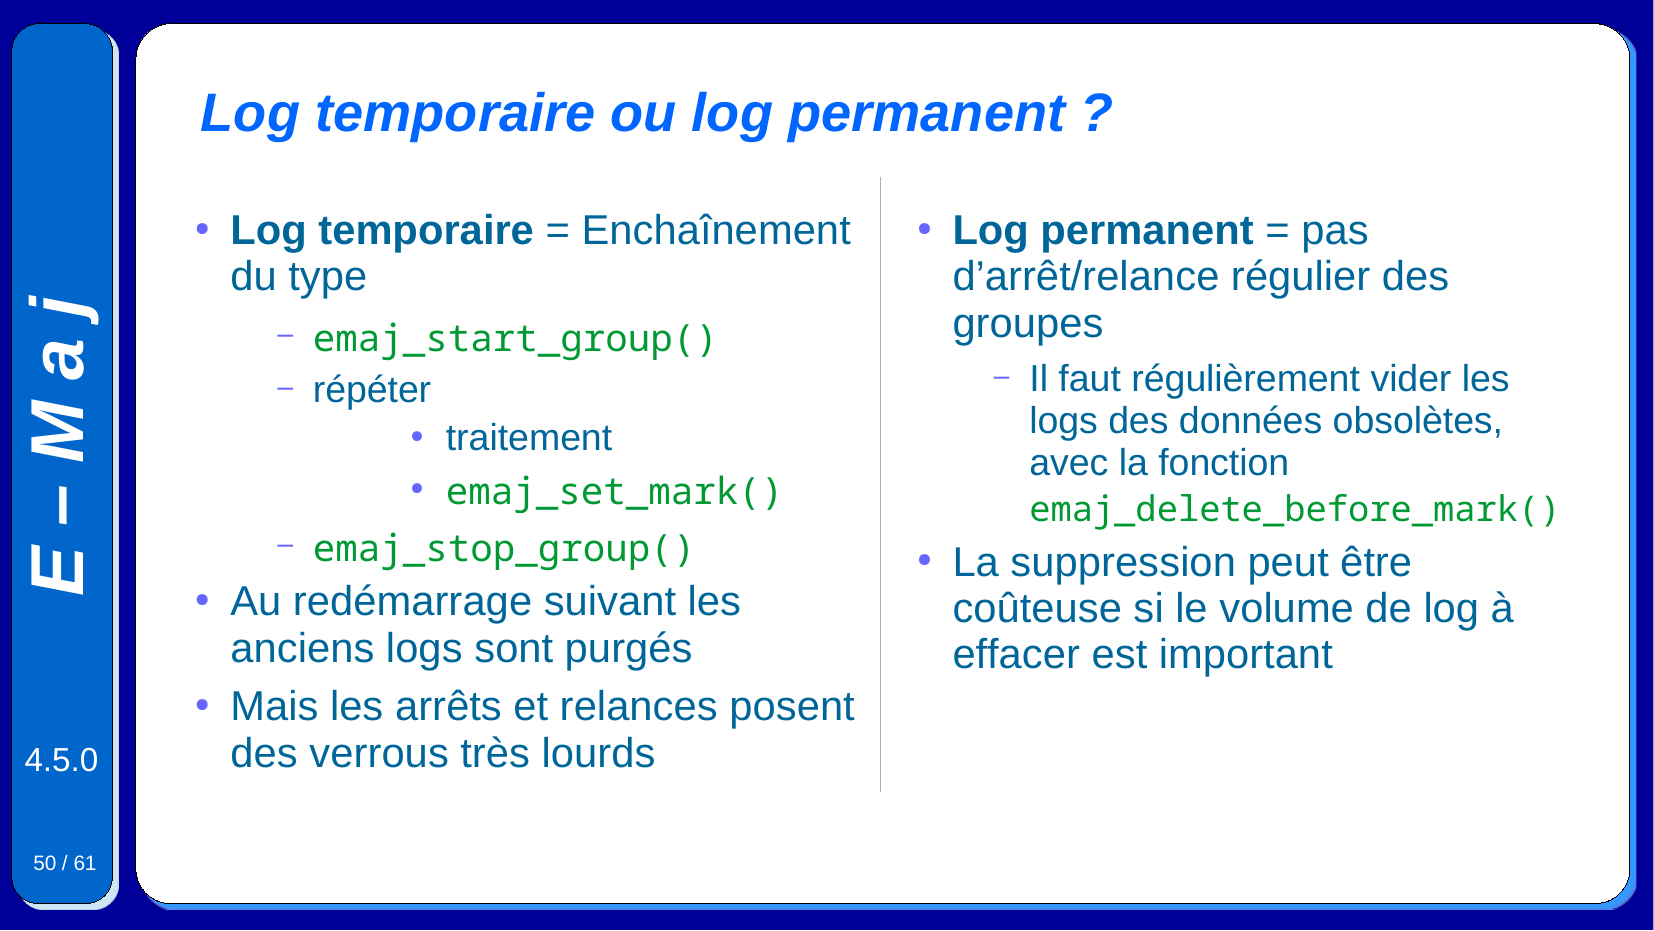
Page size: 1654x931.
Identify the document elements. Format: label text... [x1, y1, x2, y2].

list Log temporaire = Enchaînement du type emaj_start_group() répéter traitement emaj_set_mark() emaj_stop_group() Au redémarrage suivant les anciens logs sont purgés Mais les arrêts et relances posent des verrous très lourds [177, 206, 865, 827]
title Log temporaire ou log permanent ? [200, 34, 1575, 191]
list Log permanent = pas d’arrêt/relance régulier des groupes Il faut régulièrement vider les logs des données obsolètes, avec la fonction emaj_delete_before_mark() La suppression peut être coûteuse si le volume de log à effacer est important [899, 206, 1588, 827]
